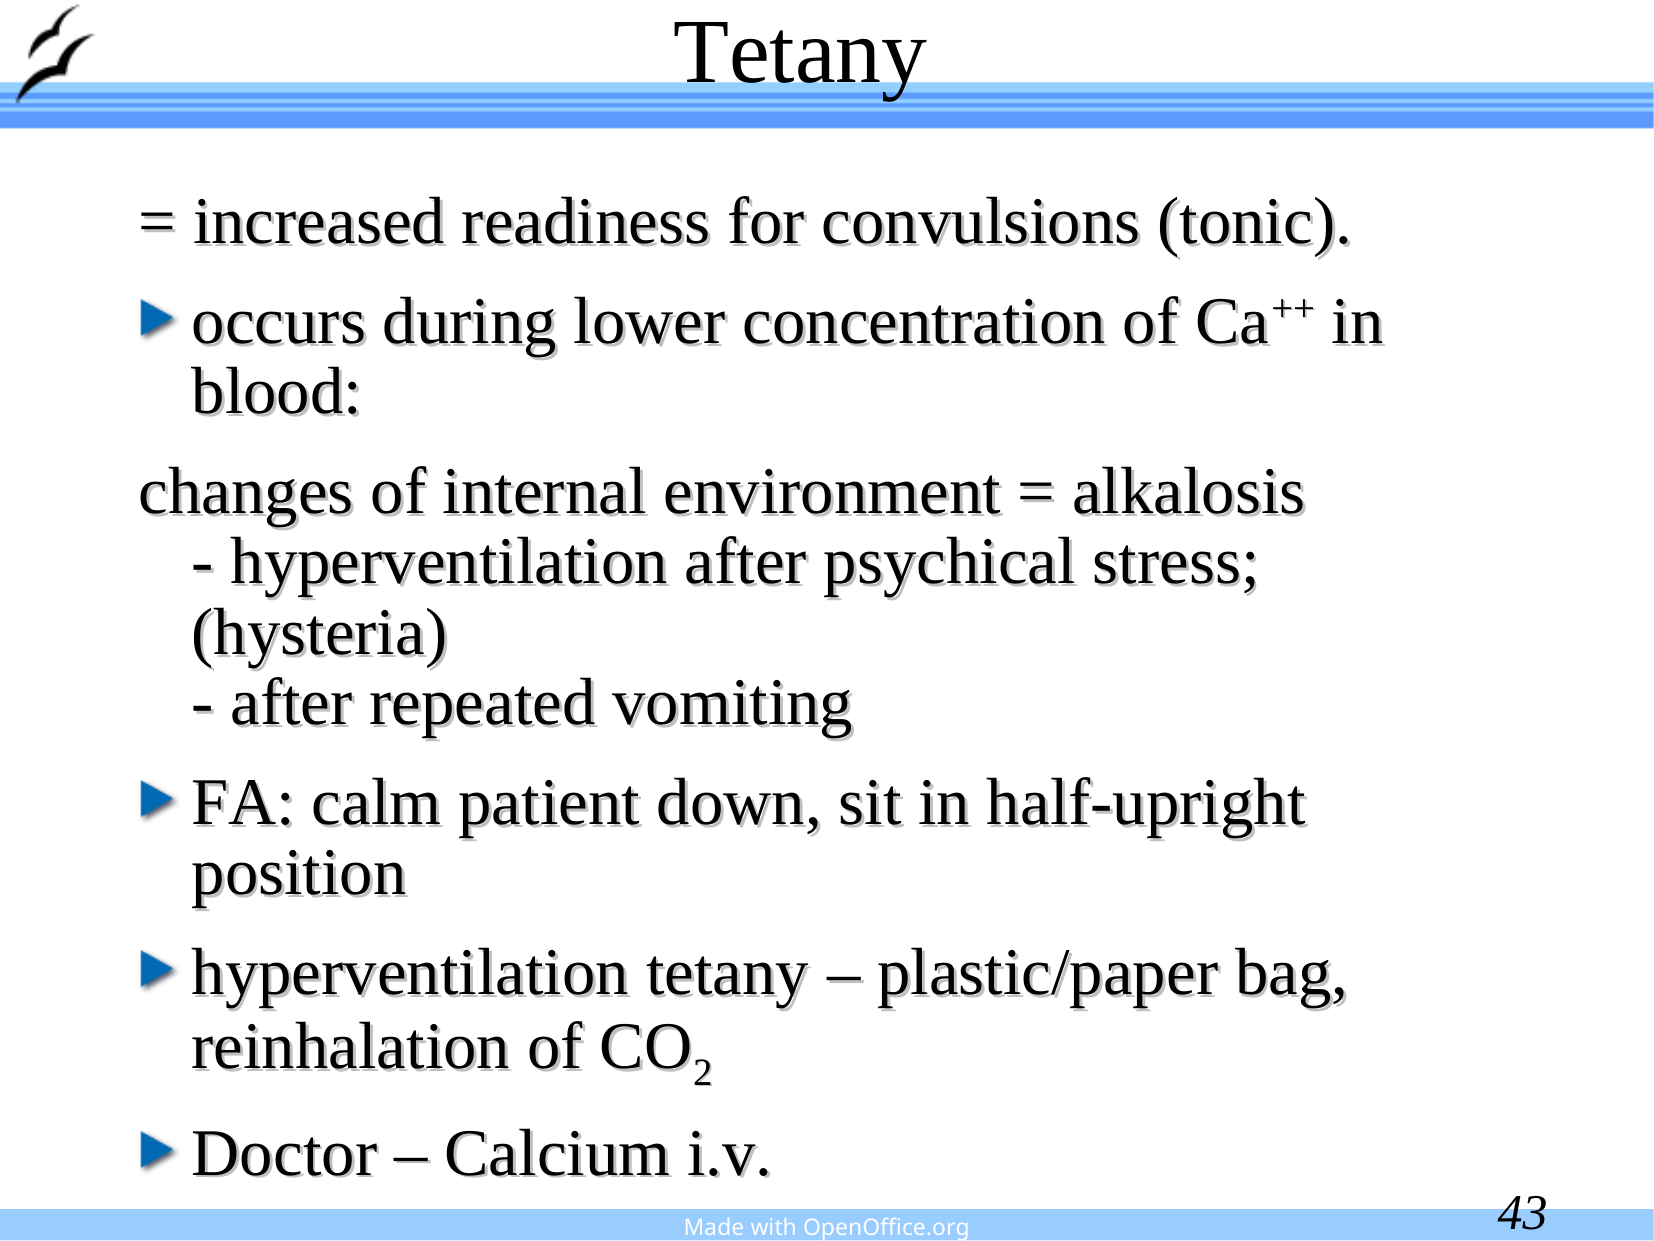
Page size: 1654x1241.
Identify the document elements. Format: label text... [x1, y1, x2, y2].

list = increased readiness for convulsions (tonic). occurs during lower concentration of Ca++ in blood: changes of internal environment = alkalosis - hyperventilation after psychical stress; (hysteria) - after repeated vomiting FA: calm patient down, sit in half-upright position hyperventilation tetany – plastic/paper bag, reinhalation of CO2 Doctor – Calcium i.v. [120, 186, 1534, 1195]
picture [0, 0, 1654, 133]
title Tetany [94, 0, 1507, 107]
